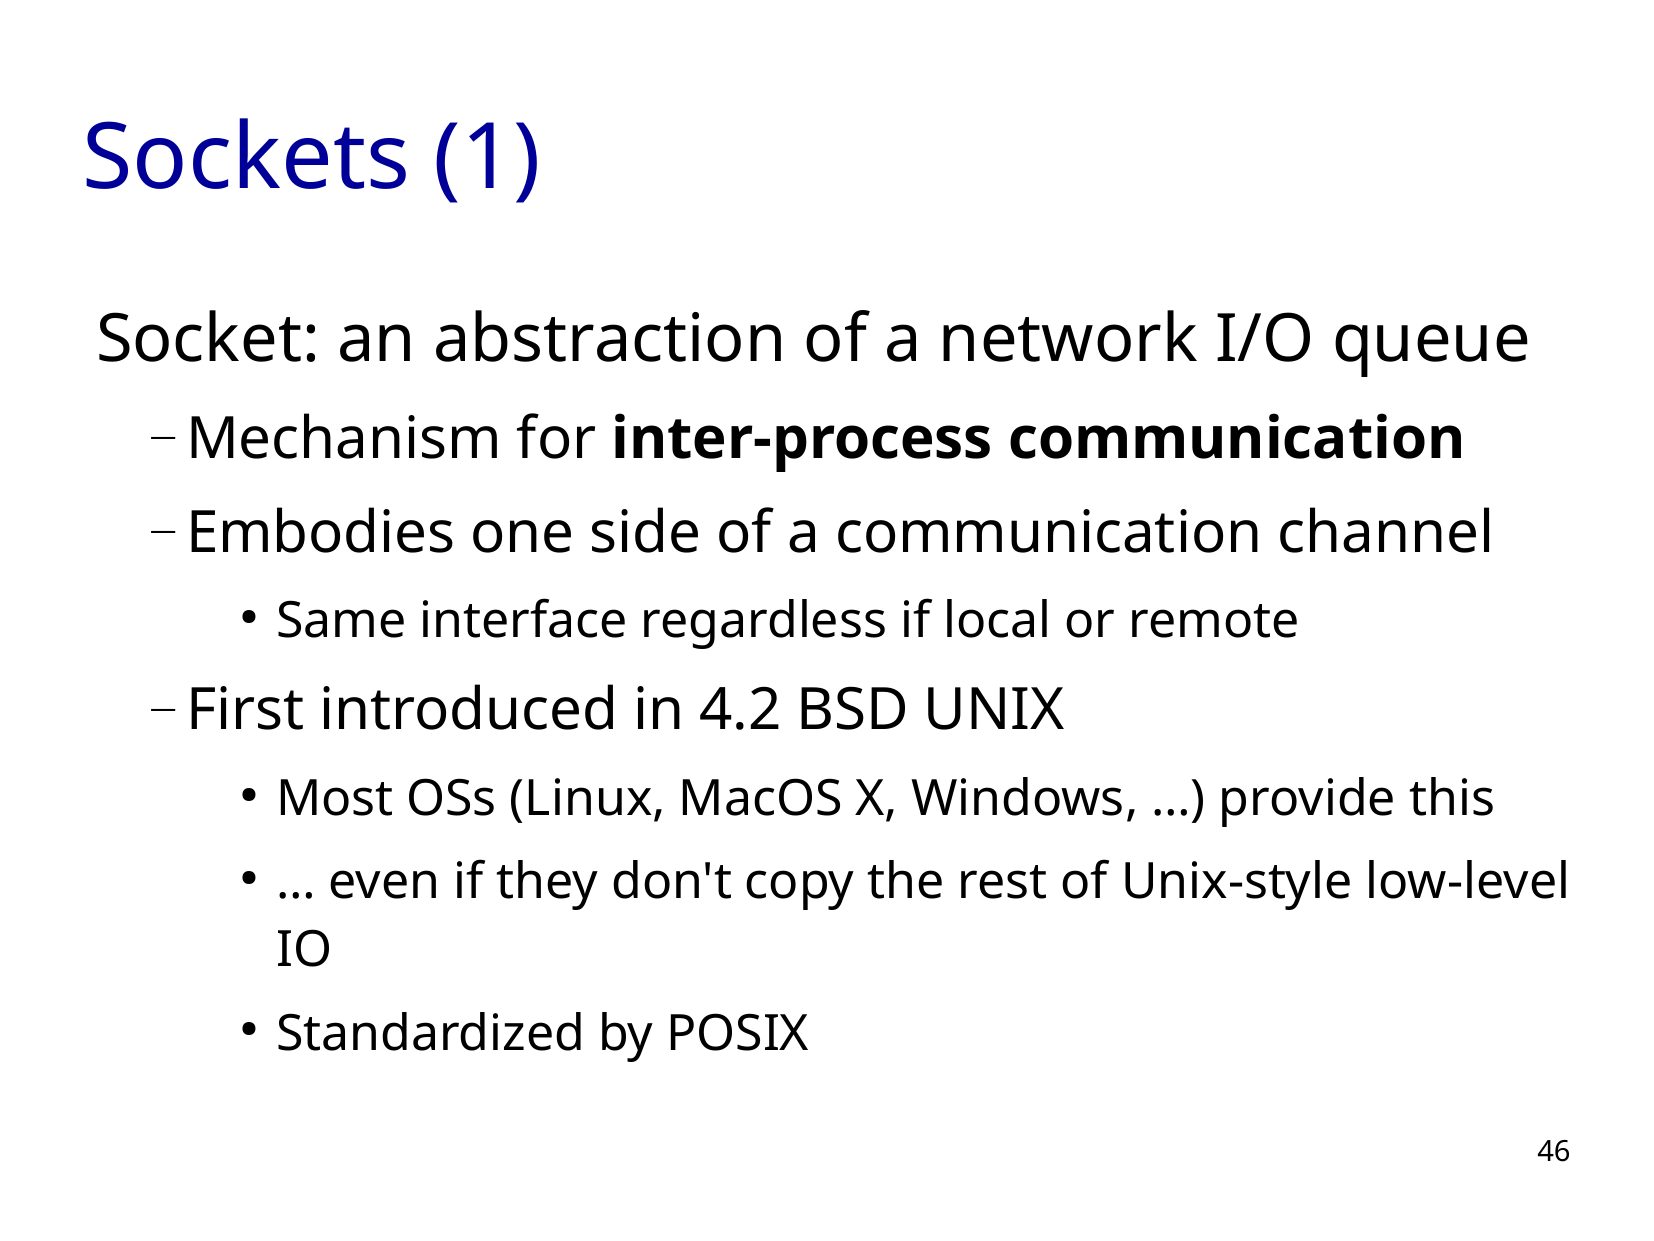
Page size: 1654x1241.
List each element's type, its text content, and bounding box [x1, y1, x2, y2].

title Sockets (1) [82, 49, 1571, 257]
list Socket: an abstraction of a network I/O queue Mechanism for inter-process communication Embodies one side of a communication channel Same interface regardless if local or remote First introduced in 4.2 BSD UNIX Most OSs (Linux, MacOS X, Windows, …) provide this … even if they don't copy the rest of Unix-style low-level IO Standardized by POSIX [60, 290, 1571, 1096]
